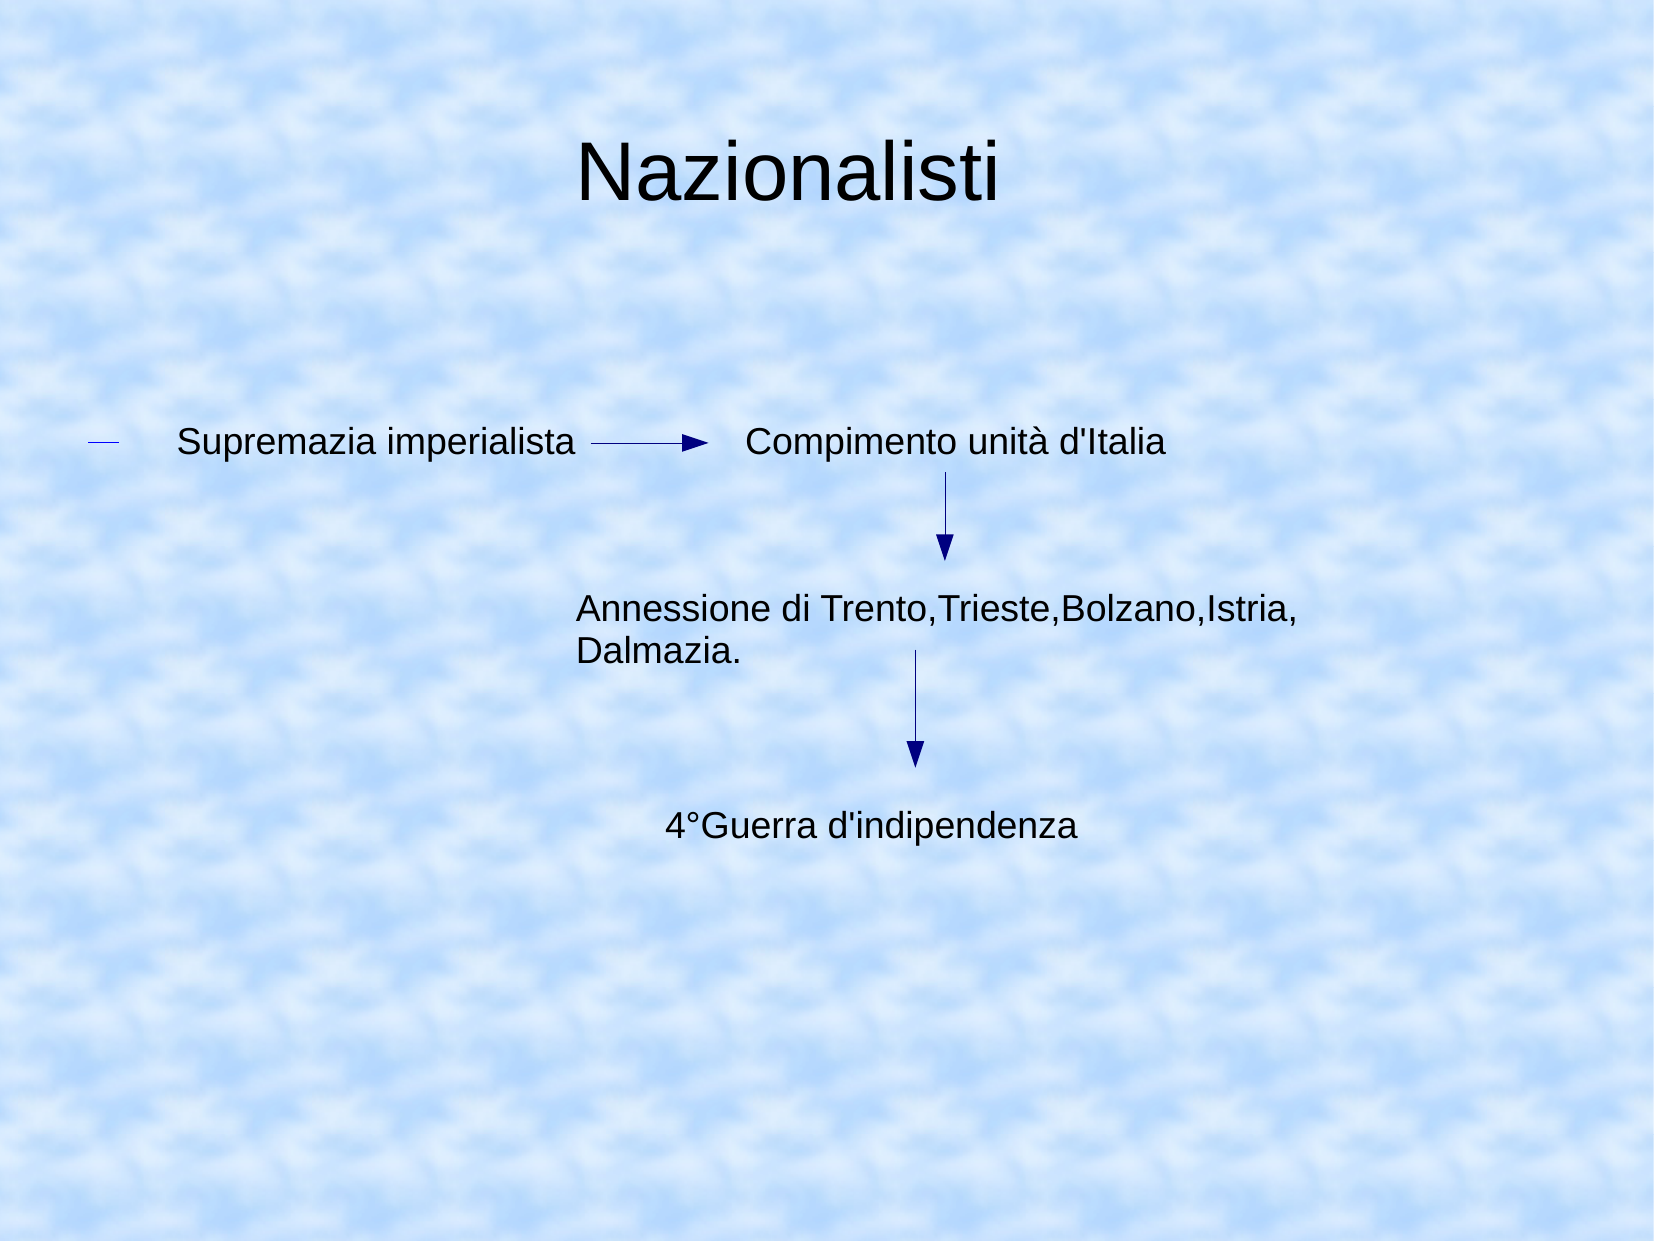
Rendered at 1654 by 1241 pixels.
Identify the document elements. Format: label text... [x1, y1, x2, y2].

text_box Compimento unità d'Italia [730, 413, 1182, 513]
picture [0, 0, 1654, 1241]
text_box 4°Guerra d'indipendenza [650, 797, 1094, 882]
text_box Annessione di Trento,Trieste,Bolzano,Istria, Dalmazia. [561, 580, 1314, 721]
text_box Supremazia imperialista [161, 413, 591, 513]
text_box Nazionalisti [561, 118, 1017, 286]
